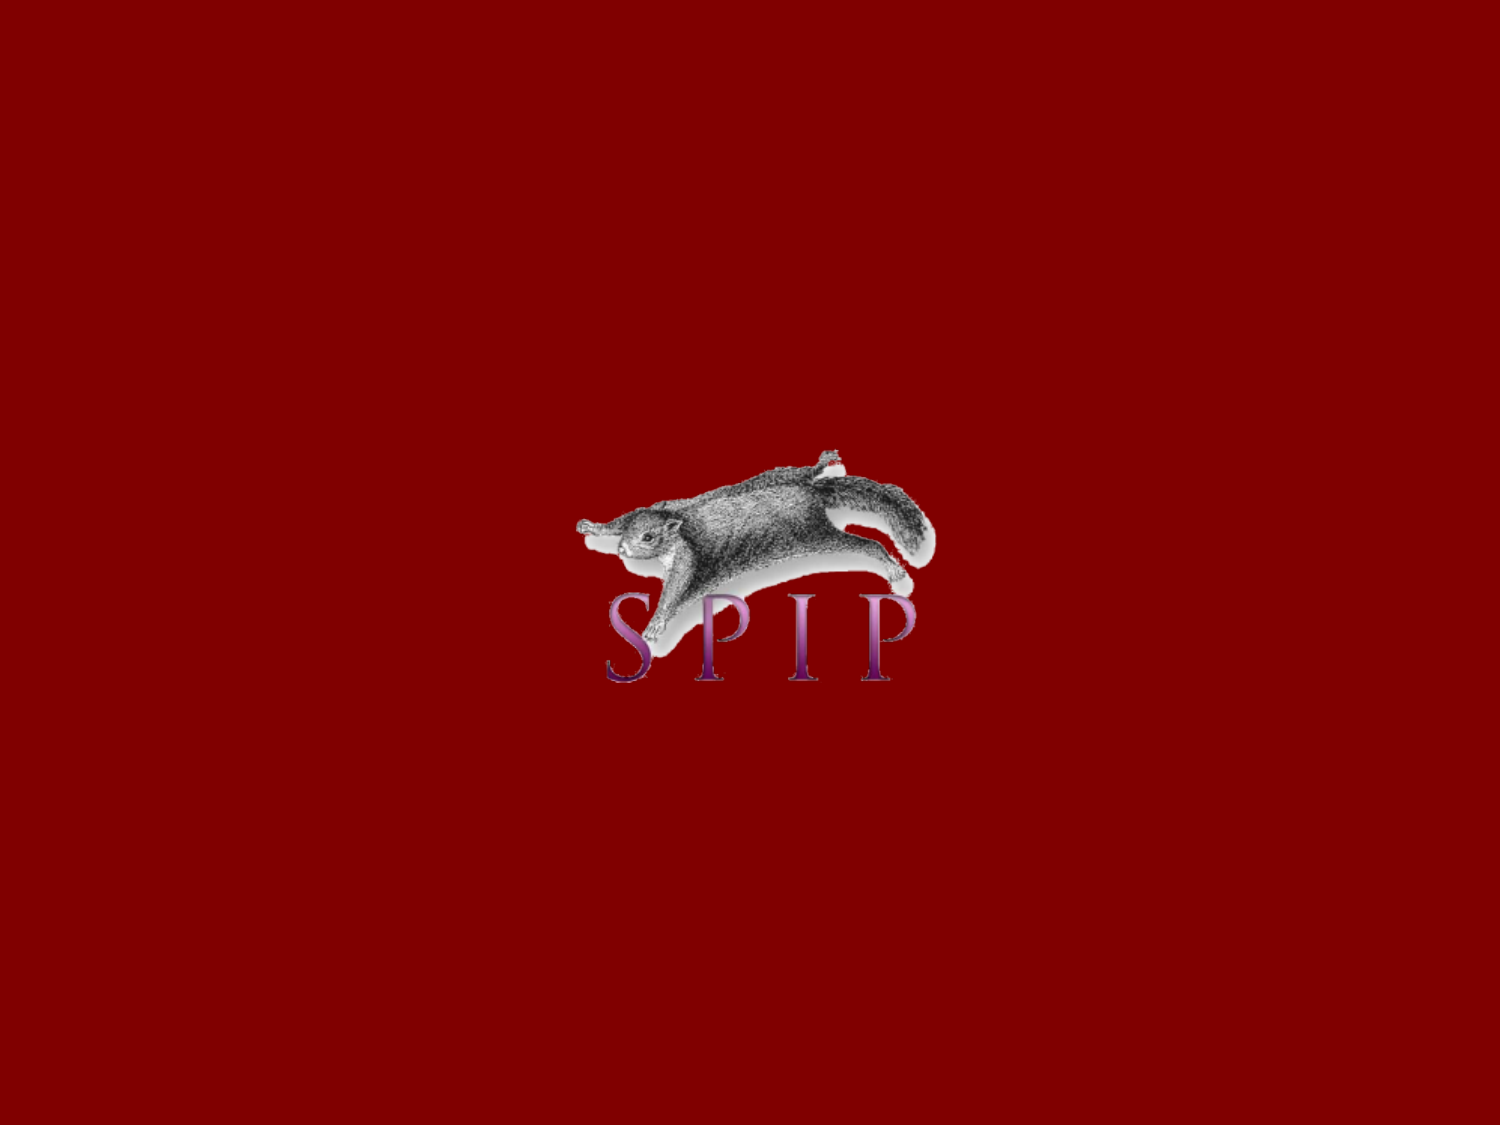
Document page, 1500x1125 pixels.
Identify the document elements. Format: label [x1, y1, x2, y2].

picture [570, 447, 943, 683]
